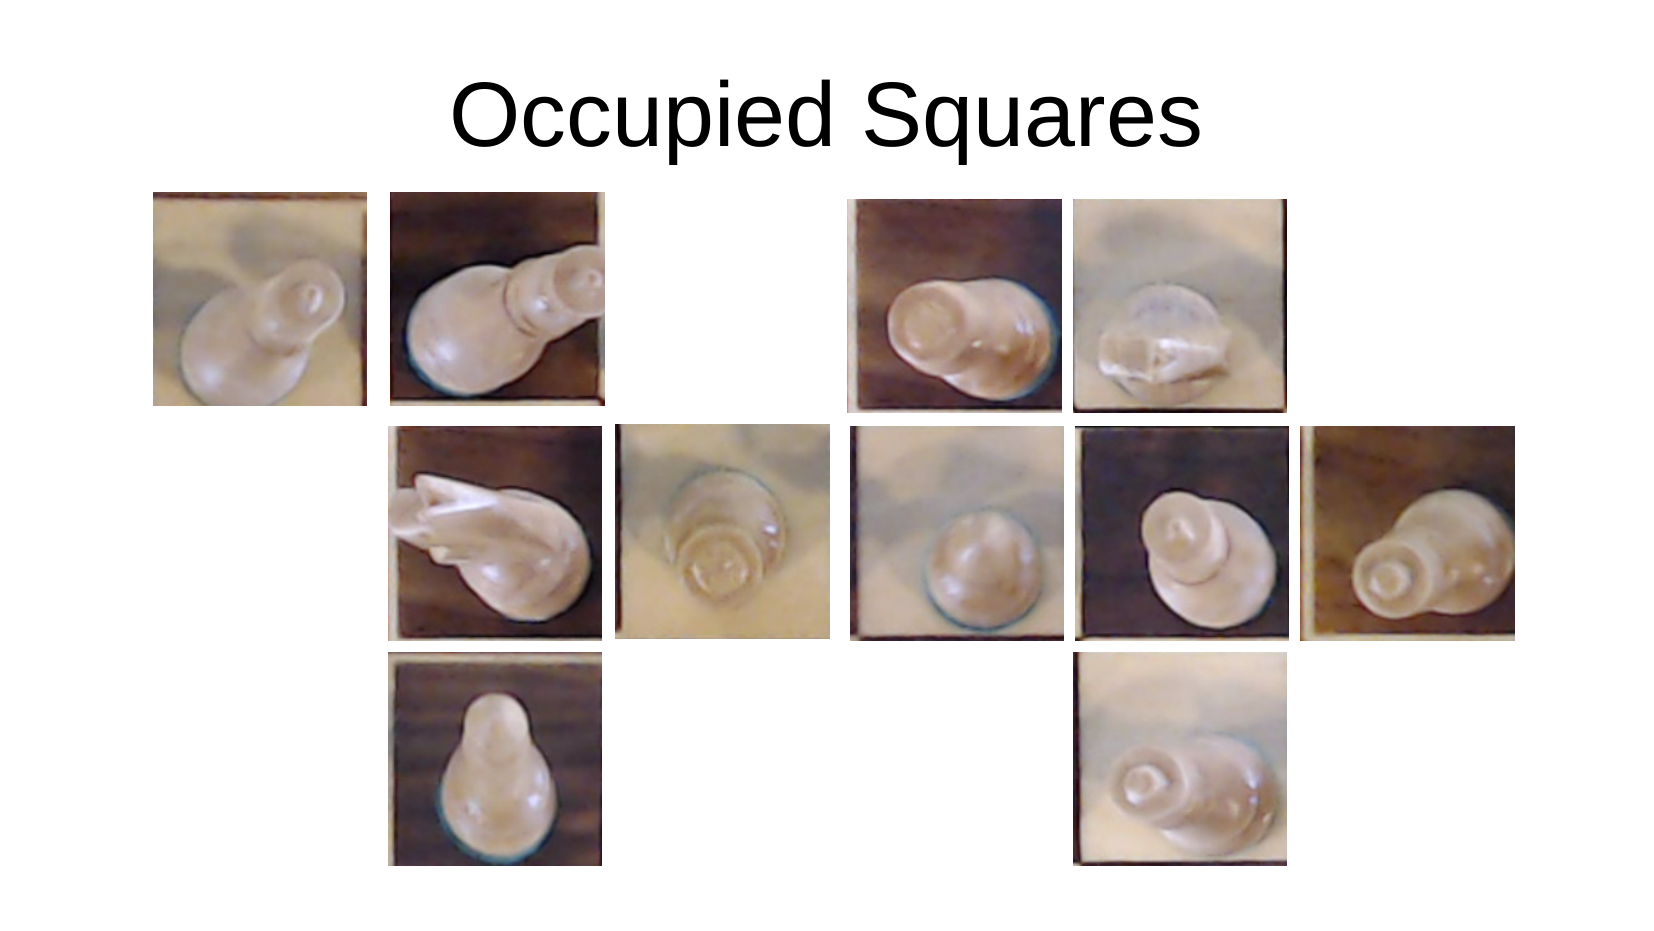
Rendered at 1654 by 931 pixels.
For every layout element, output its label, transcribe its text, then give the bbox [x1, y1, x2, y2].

picture [1073, 199, 1287, 413]
title Occupied Squares [82, 37, 1571, 193]
picture [1073, 652, 1287, 866]
picture [1300, 426, 1515, 641]
picture [615, 424, 830, 639]
picture [388, 652, 602, 866]
picture [850, 426, 1064, 641]
picture [153, 192, 367, 406]
picture [1075, 426, 1289, 641]
picture [847, 199, 1062, 413]
picture [388, 426, 602, 641]
picture [390, 192, 605, 406]
